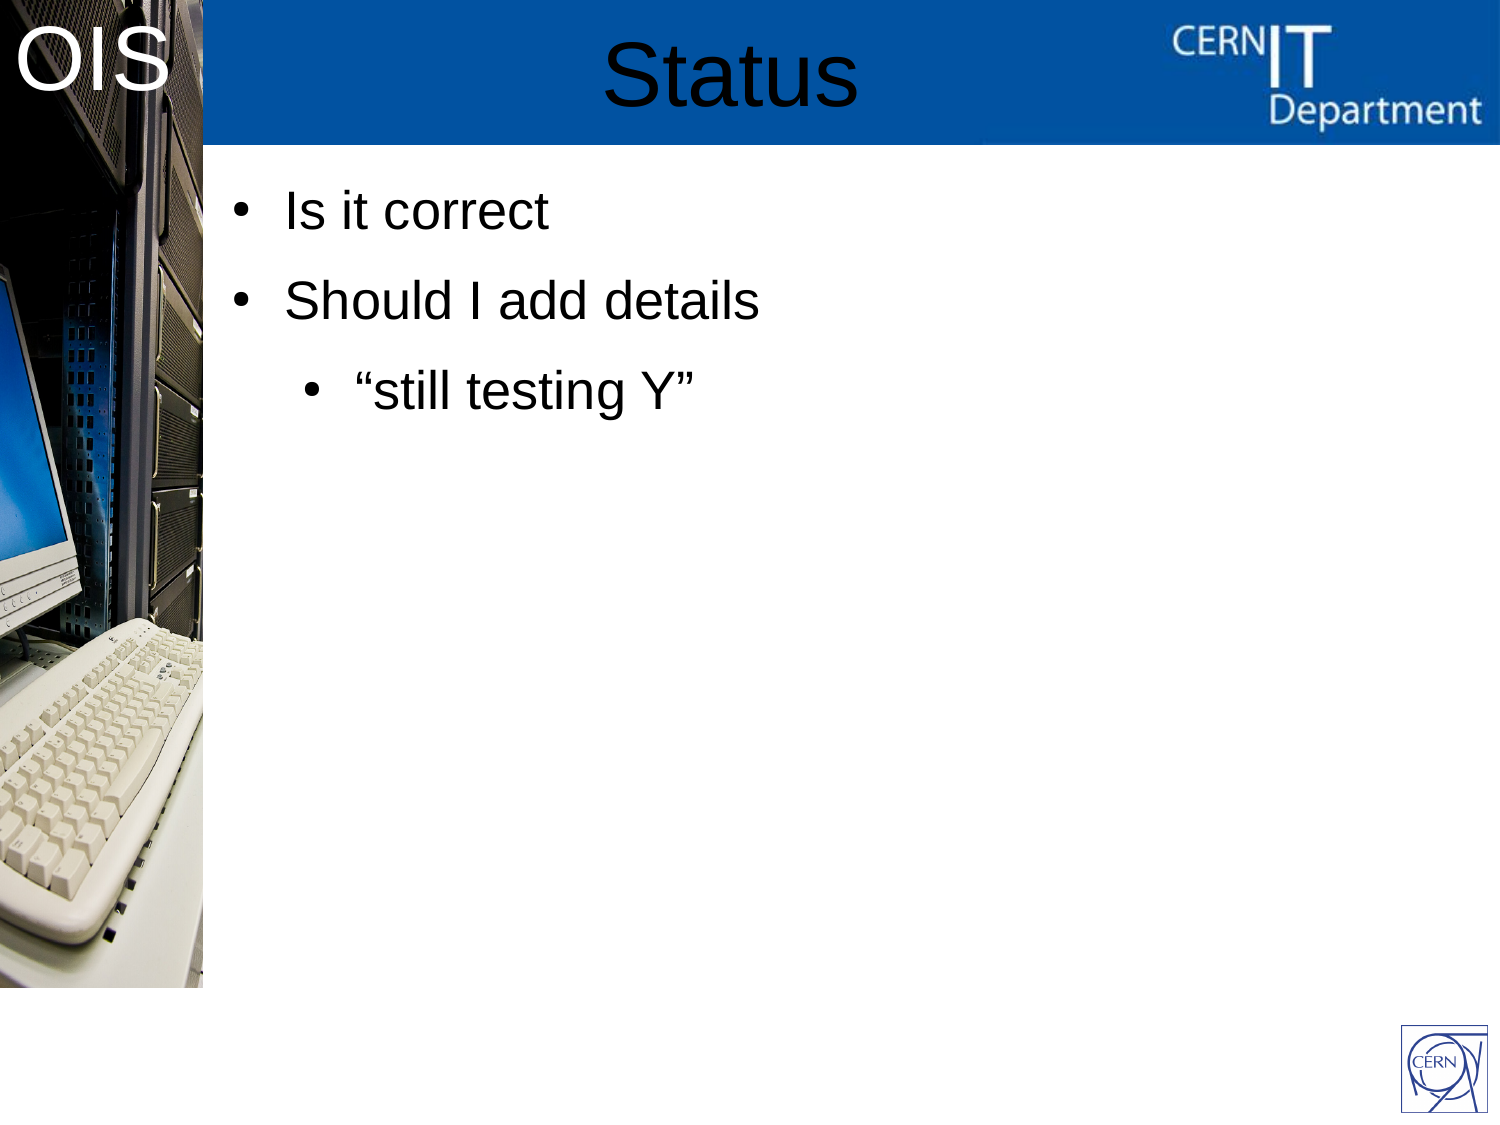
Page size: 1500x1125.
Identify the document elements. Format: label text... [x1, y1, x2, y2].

list Is it correct Should I add details “still testing Y” [213, 180, 1426, 935]
title Status [225, 0, 1238, 151]
picture [1401, 1025, 1488, 1113]
picture [1238, 0, 1500, 145]
picture [0, 0, 225, 988]
